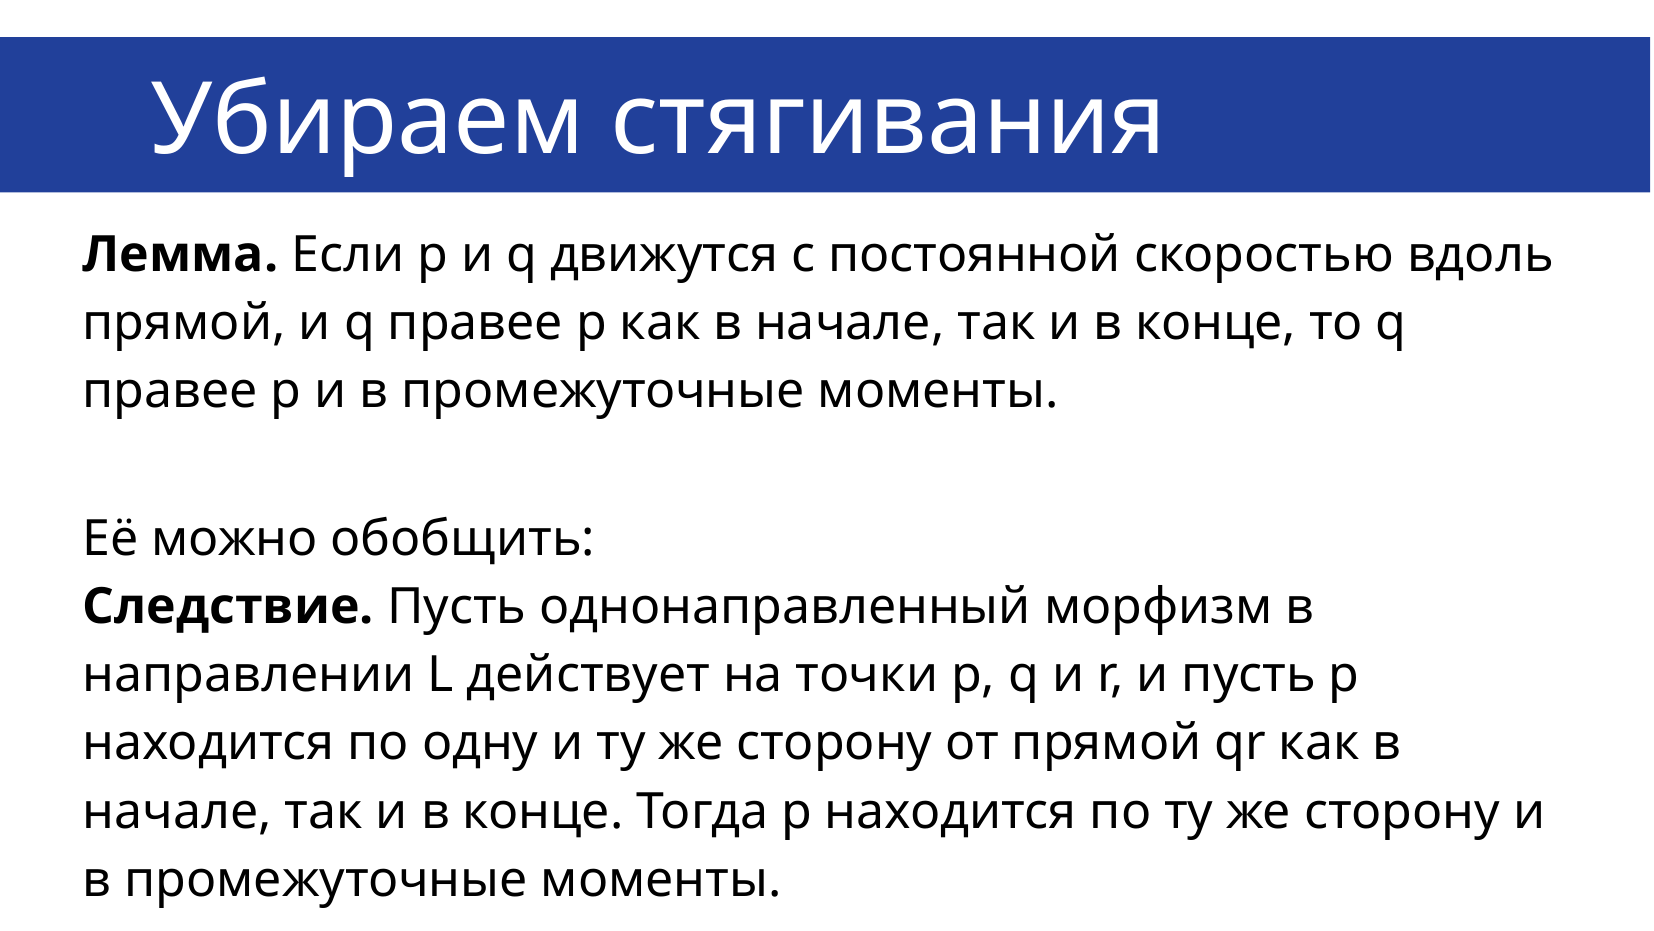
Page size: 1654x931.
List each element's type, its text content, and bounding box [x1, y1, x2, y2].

title Убираем стягивания [0, 37, 1651, 193]
subtitle Лемма. Если p и q движутся с постоянной скоростью вдоль прямой, и q правее p как в начале, так и в конце, то q правее p и в промежуточные моменты. Её можно обобщить: Следствие. Пусть однонаправленный морфизм в направлении L действует на точки p, q и r, и пусть p находится по одну и ту же сторону от прямой qr как в начале, так и в конце. Тогда p находится по ту же сторону и в промежуточные моменты. [82, 217, 1576, 931]
